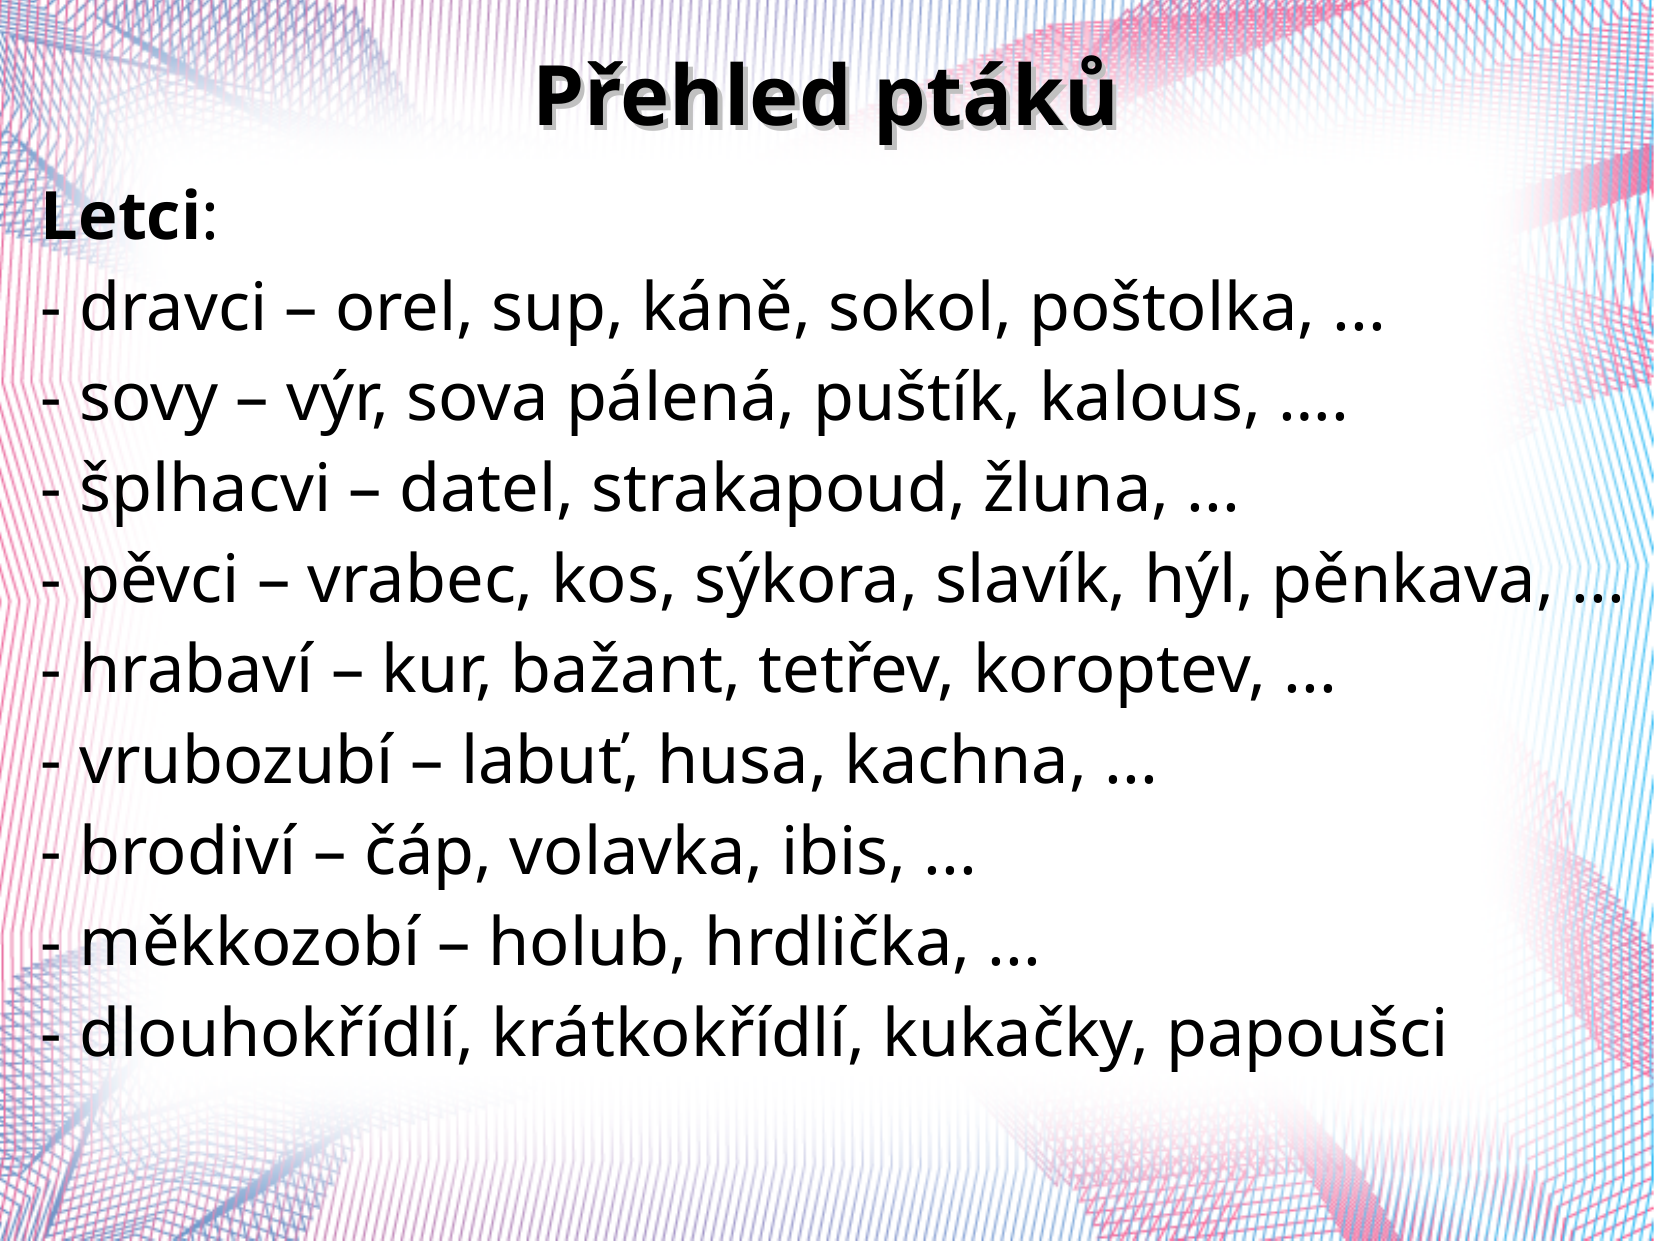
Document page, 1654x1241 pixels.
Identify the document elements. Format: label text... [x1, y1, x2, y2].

text_box Letci: - dravci – orel, sup, káně, sokol, poštolka, ... - sovy – výr, sova pálená, puštík, kalous, …. - šplhacvi – datel, strakapoud, žluna, ... - pěvci – vrabec, kos, sýkora, slavík, hýl, pěnkava, ... - hrabaví – kur, bažant, tetřev, koroptev, ... - vrubozubí – labuť, husa, kachna, ... - brodiví – čáp, volavka, ibis, ... - měkkozobí – holub, hrdlička, ... - dlouhokřídlí, krátkokřídlí, kukačky, papoušci [26, 160, 1648, 1108]
text_box Přehled ptáků [11, 29, 1640, 161]
